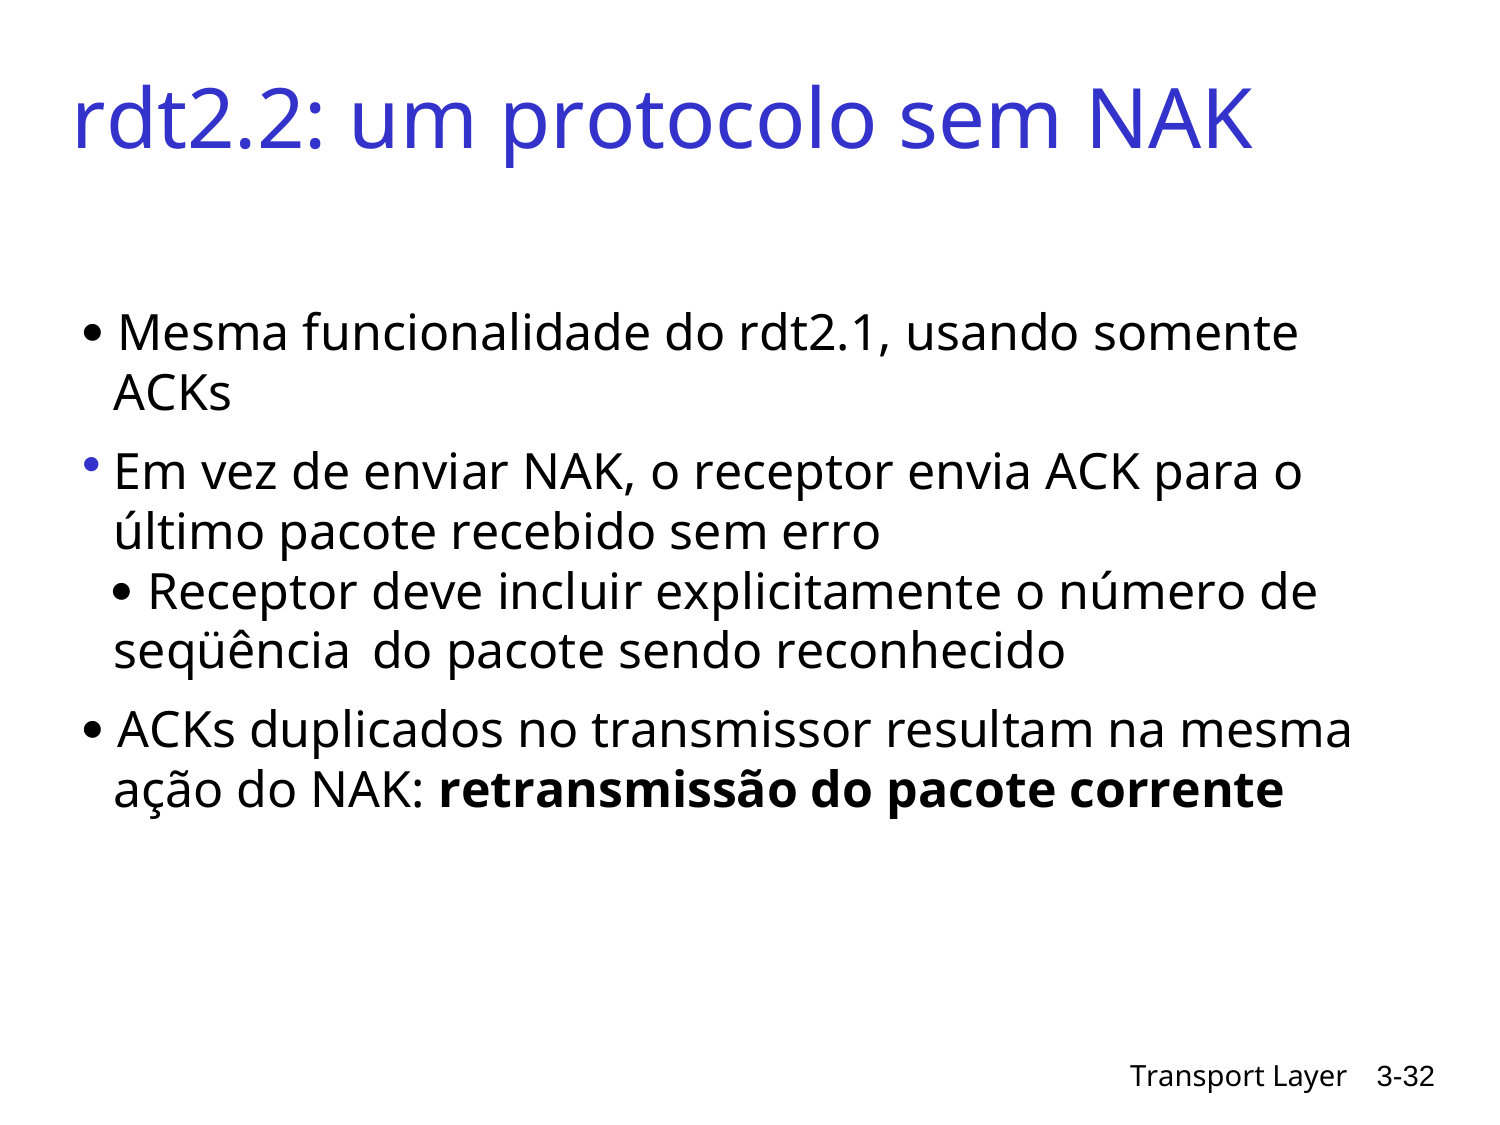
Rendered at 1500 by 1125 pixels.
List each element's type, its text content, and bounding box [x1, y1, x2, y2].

text_box 3-<número> [1339, 1050, 1451, 1125]
text_box rdt2.2: um protocolo sem NAK [56, 57, 1442, 183]
list  Mesma funcionalidade do rdt2.1, usando somente ACKs Em vez de enviar NAK, o receptor envia ACK para o último pacote recebido sem erro  Receptor deve incluir explicitamente o número de seqüência do pacote sendo reconhecido  ACKs duplicados no transmissor resultam na mesma ação do NAK: retransmissão do pacote corrente [69, 293, 1431, 826]
text_box Transport Layer [887, 1050, 1339, 1125]
